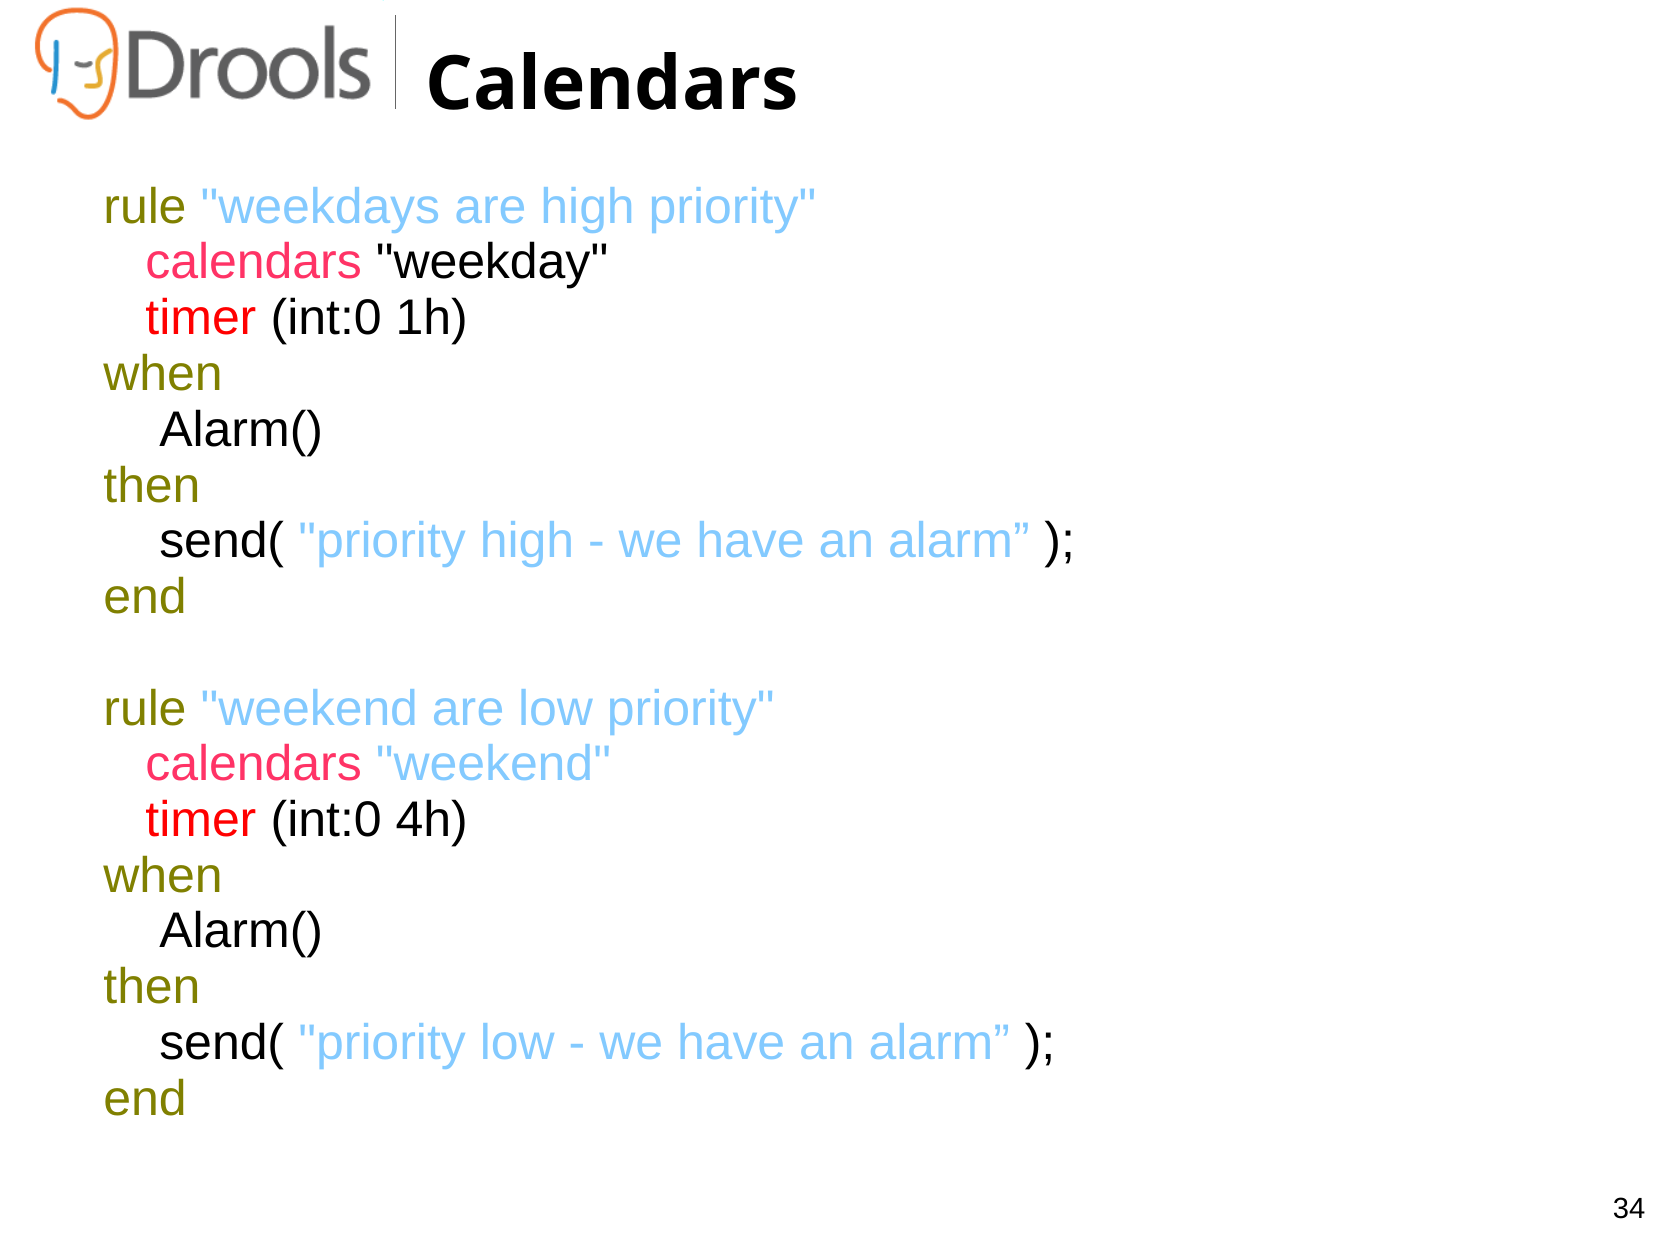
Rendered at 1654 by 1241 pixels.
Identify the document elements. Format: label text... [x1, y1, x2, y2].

picture [29, 0, 384, 126]
text_box rule "weekdays are high priority" calendars "weekday" timer (int:0 1h) when Alarm() then send( "priority high - we have an alarm” ); end rule "weekend are low priority" calendars "weekend" timer (int:0 4h) when Alarm() then send( "priority low - we have an alarm” ); end [88, 170, 1090, 1134]
title Calendars [410, 17, 1640, 139]
